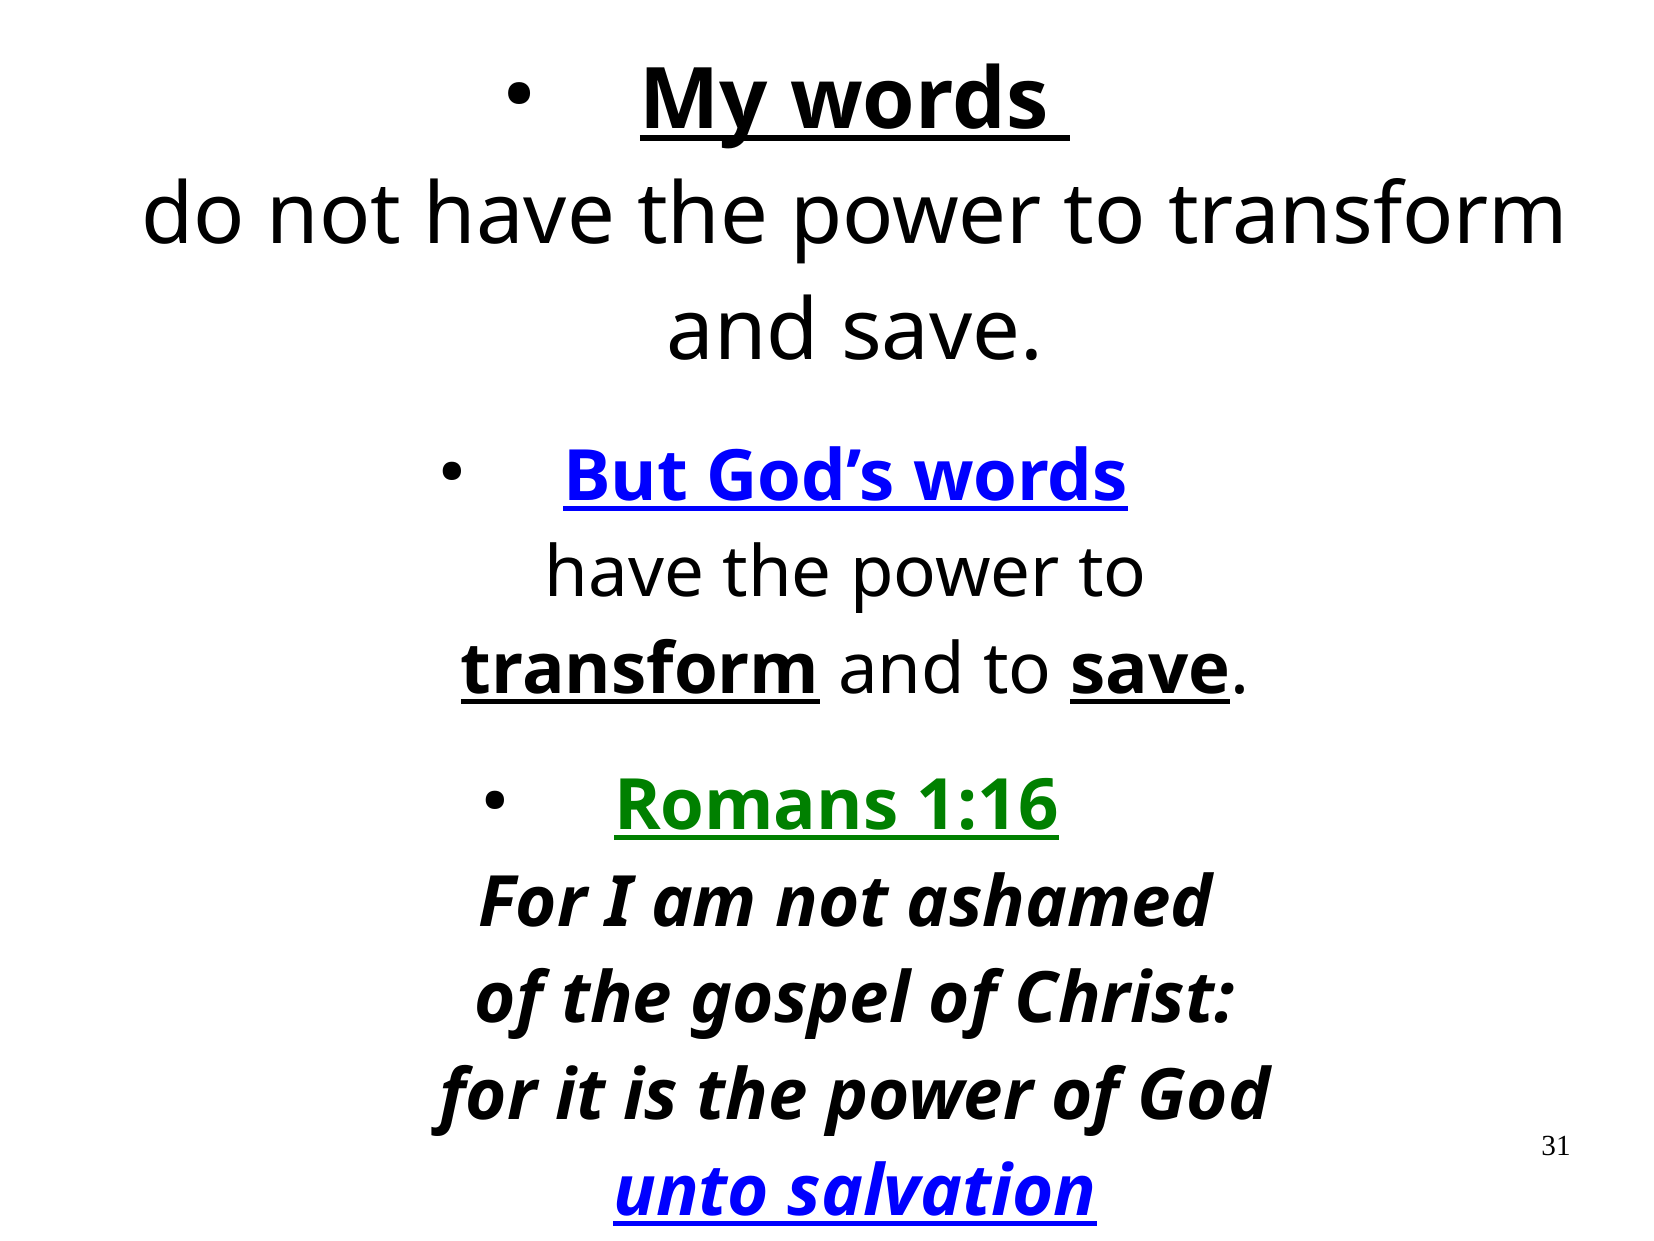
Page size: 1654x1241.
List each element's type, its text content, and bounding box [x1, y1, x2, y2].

list My words do not have the power to transform and save. But God’s words have the power to transform and to save. Romans 1:16 For I am not ashamed of the gospel of Christ: for it is the power of God unto salvation [37, 37, 1613, 1238]
